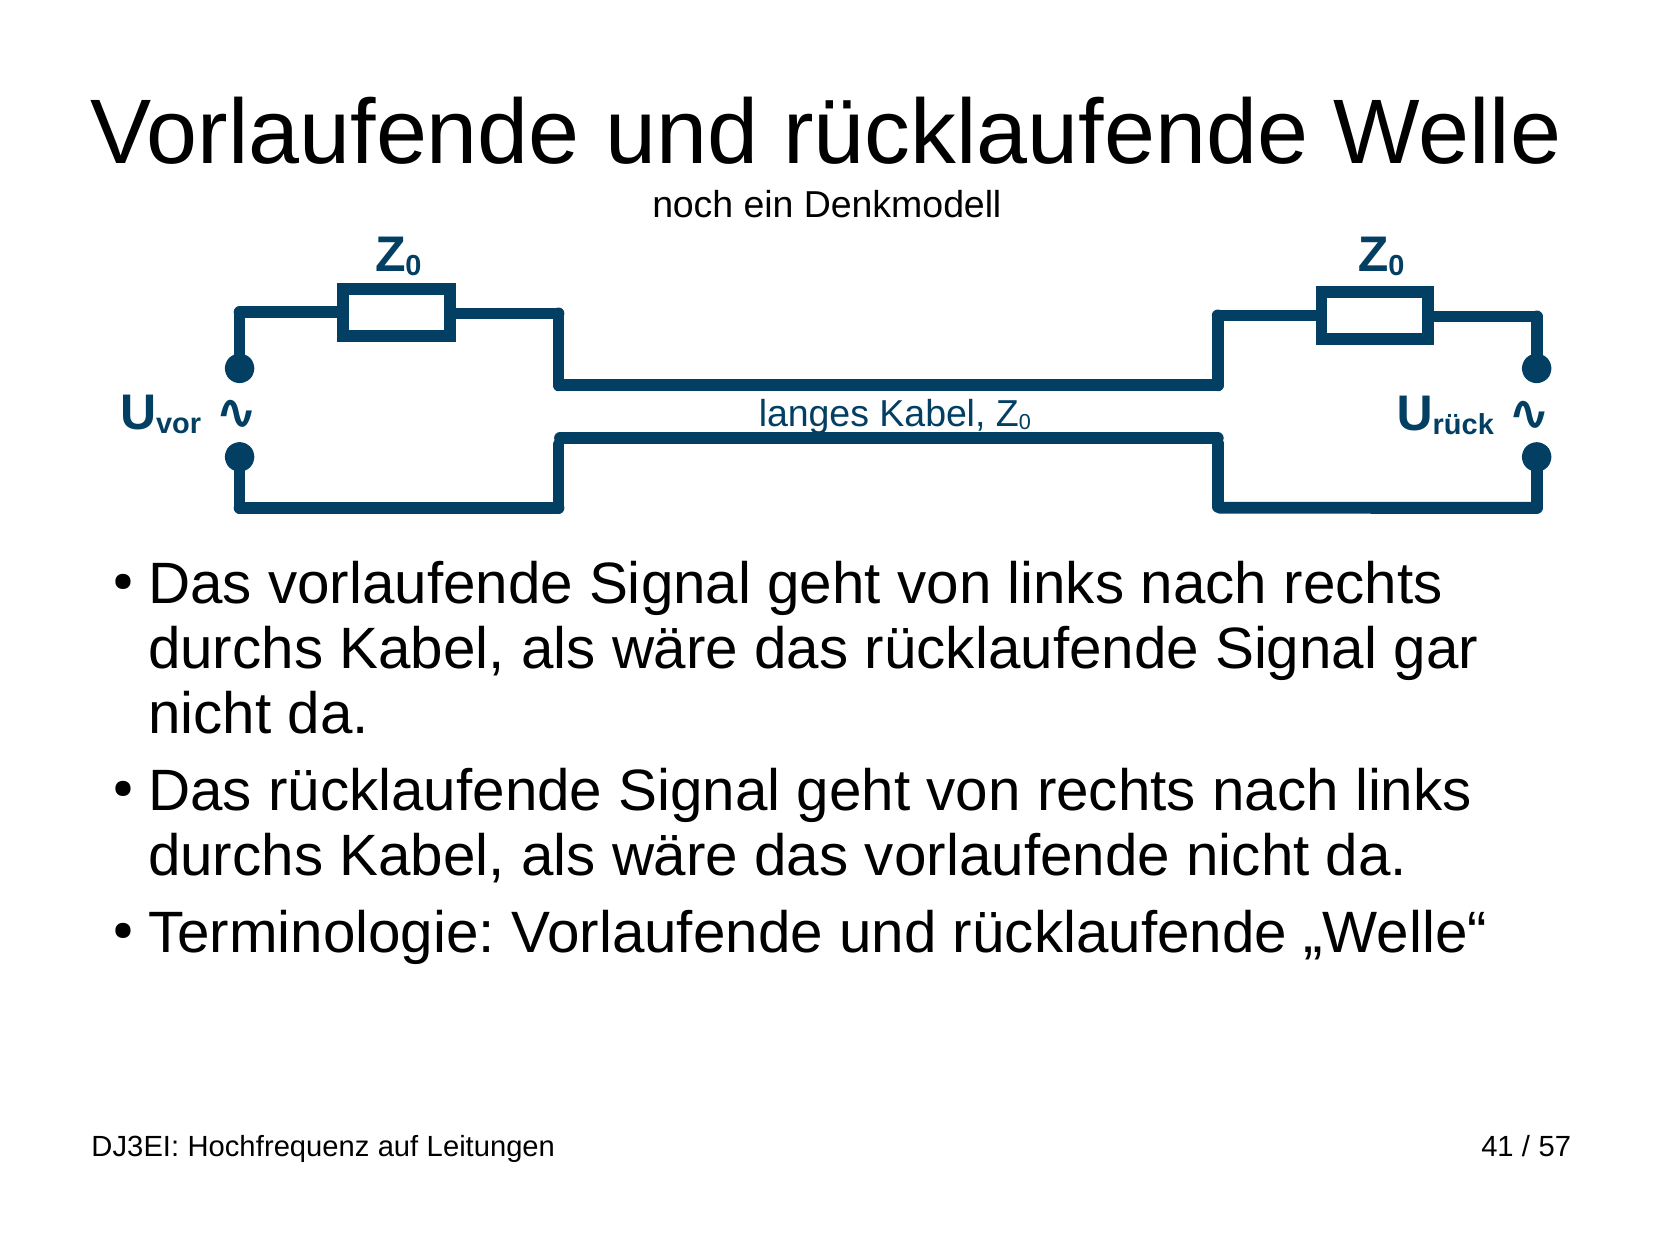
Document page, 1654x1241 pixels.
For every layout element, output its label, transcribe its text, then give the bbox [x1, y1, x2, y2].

text_box Das vorlaufende Signal geht von links nach rechts durchs Kabel, als wäre das rücklaufende Signal gar nicht da. Das rücklaufende Signal geht von rechts nach links durchs Kabel, als wäre das vorlaufende nicht da. Terminologie: Vorlaufende und rücklaufende „Welle“ [97, 543, 1536, 1111]
text_box Z0 [354, 212, 506, 296]
text_box Urück ∿ [1375, 371, 1571, 455]
text_box Z0 [1337, 212, 1489, 296]
text_box [343, 288, 450, 337]
title Vorlaufende und rücklaufende Welle noch ein Denkmodell [82, 49, 1571, 257]
text_box langes Kabel, Z0 [744, 385, 1046, 443]
text_box [1321, 291, 1428, 340]
text_box Uvor ∿ [99, 371, 308, 454]
